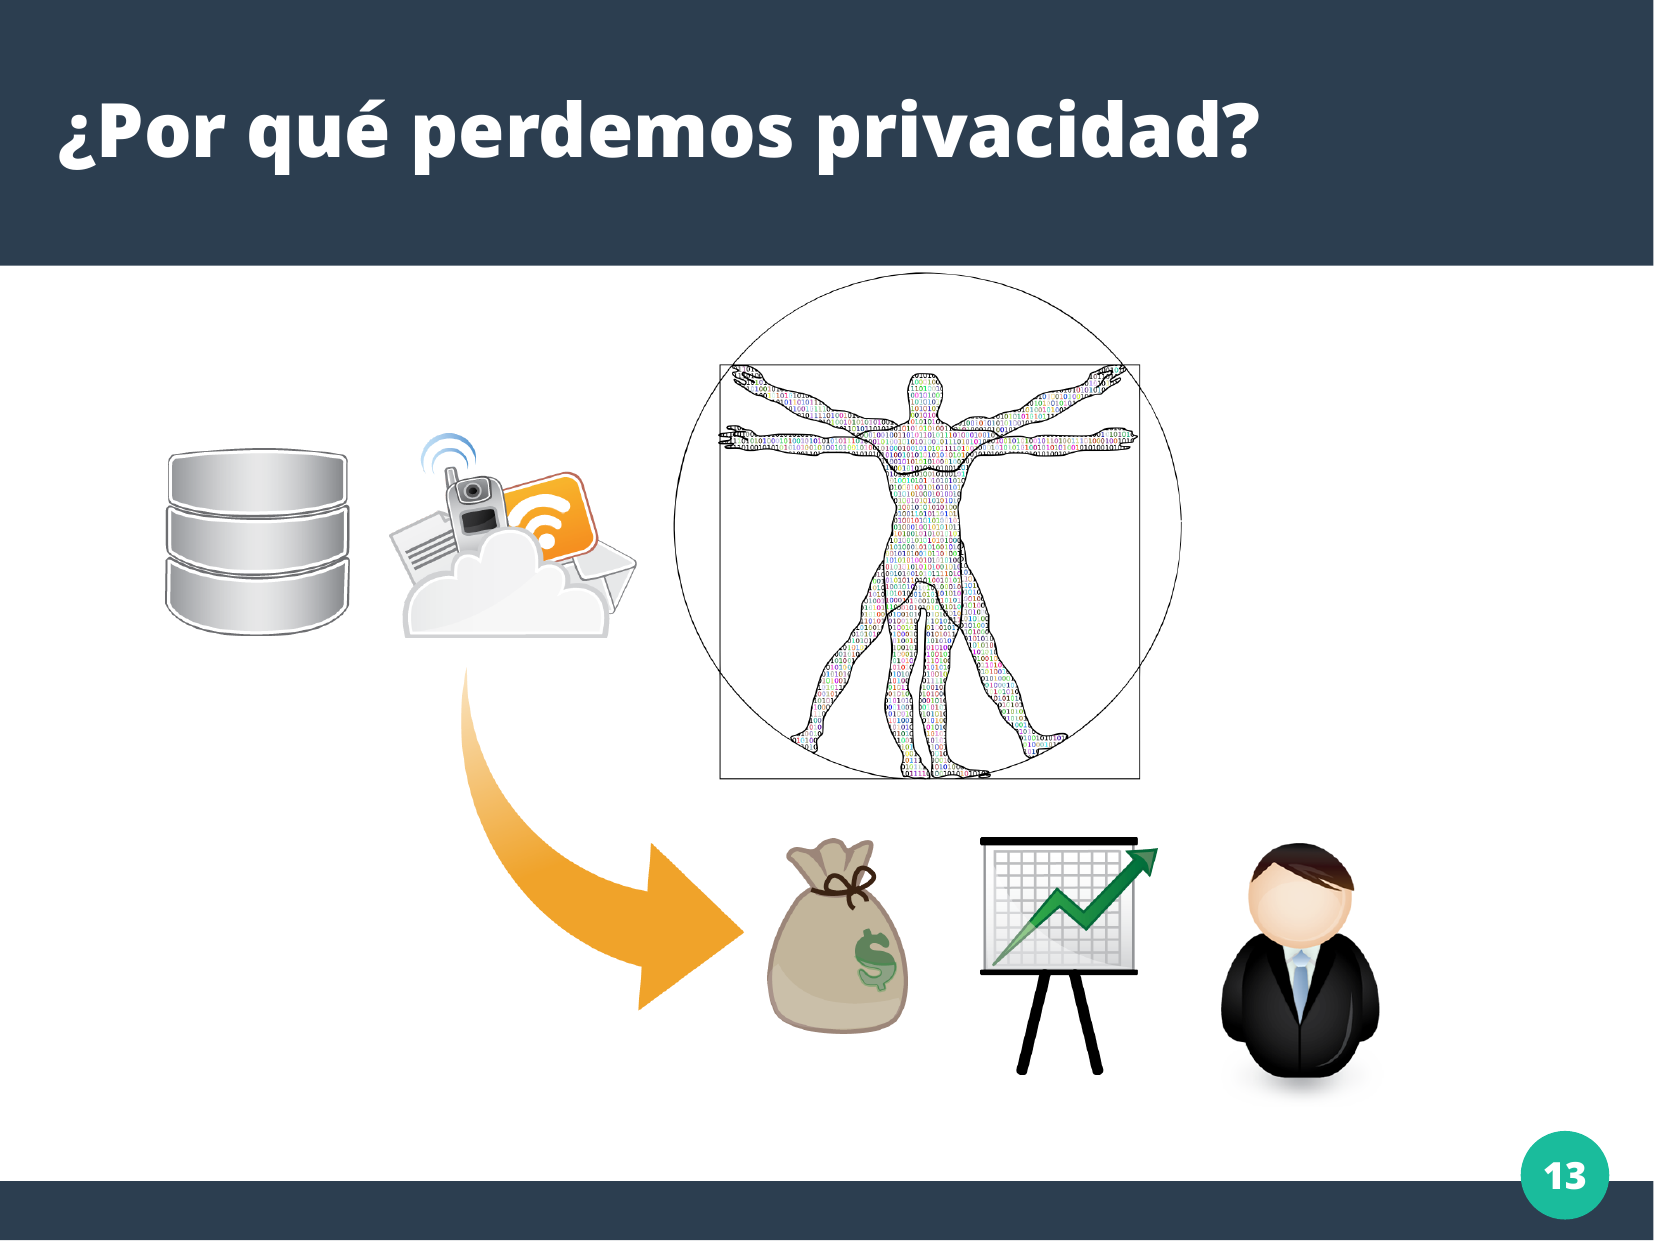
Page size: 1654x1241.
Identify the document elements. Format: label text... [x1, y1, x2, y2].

picture [1192, 814, 1409, 1107]
picture [767, 838, 908, 1034]
picture [449, 272, 1182, 1016]
picture [165, 448, 350, 636]
picture [389, 433, 643, 638]
picture [980, 837, 1158, 1075]
title ¿Por qué perdemos privacidad? [59, 49, 1595, 207]
